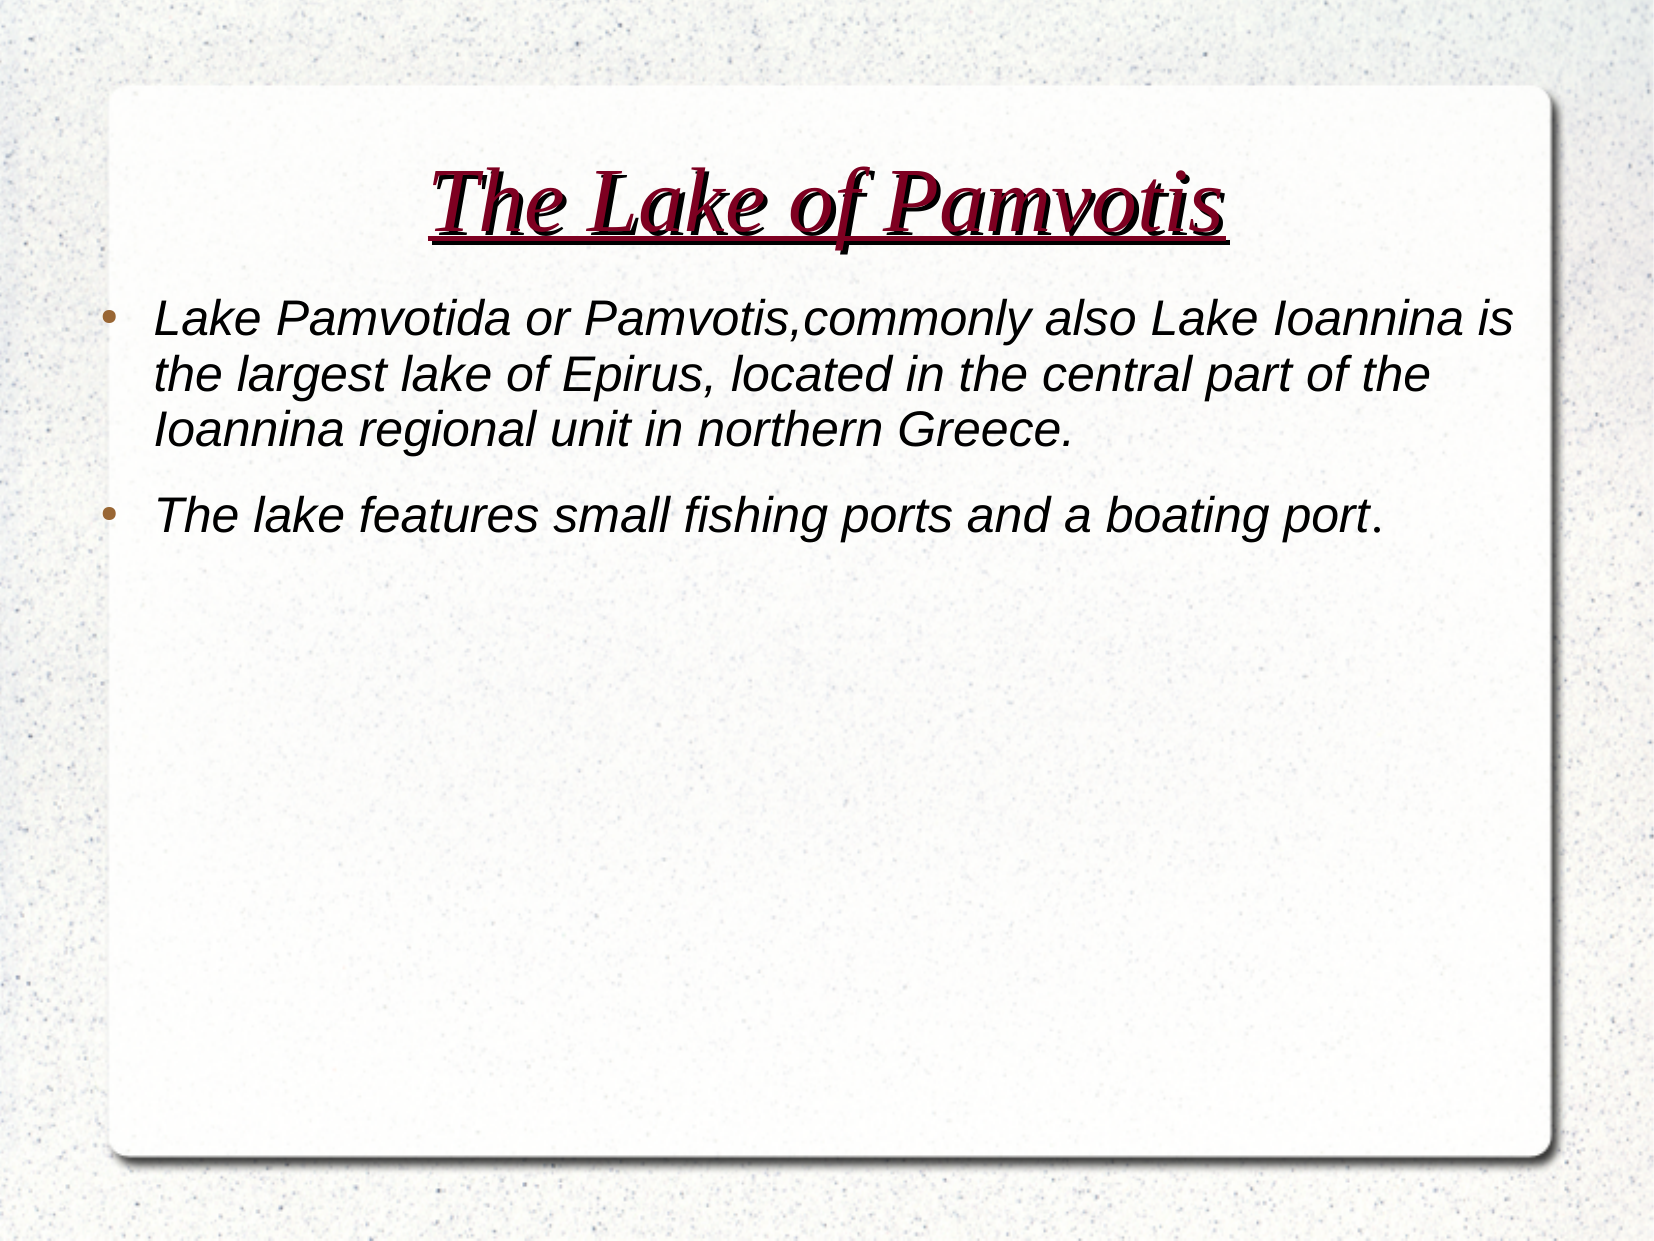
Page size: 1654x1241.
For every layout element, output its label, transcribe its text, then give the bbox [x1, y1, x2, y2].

title The Lake of Pamvotis [118, 96, 1536, 290]
picture [0, 0, 1654, 1241]
list Lake Pamvotida or Pamvotis,commonly also Lake Ioannina is the largest lake of Epirus, located in the central part of the Ioannina regional unit in northern Greece. The lake features small fishing ports and a boating port. [82, 290, 1538, 995]
